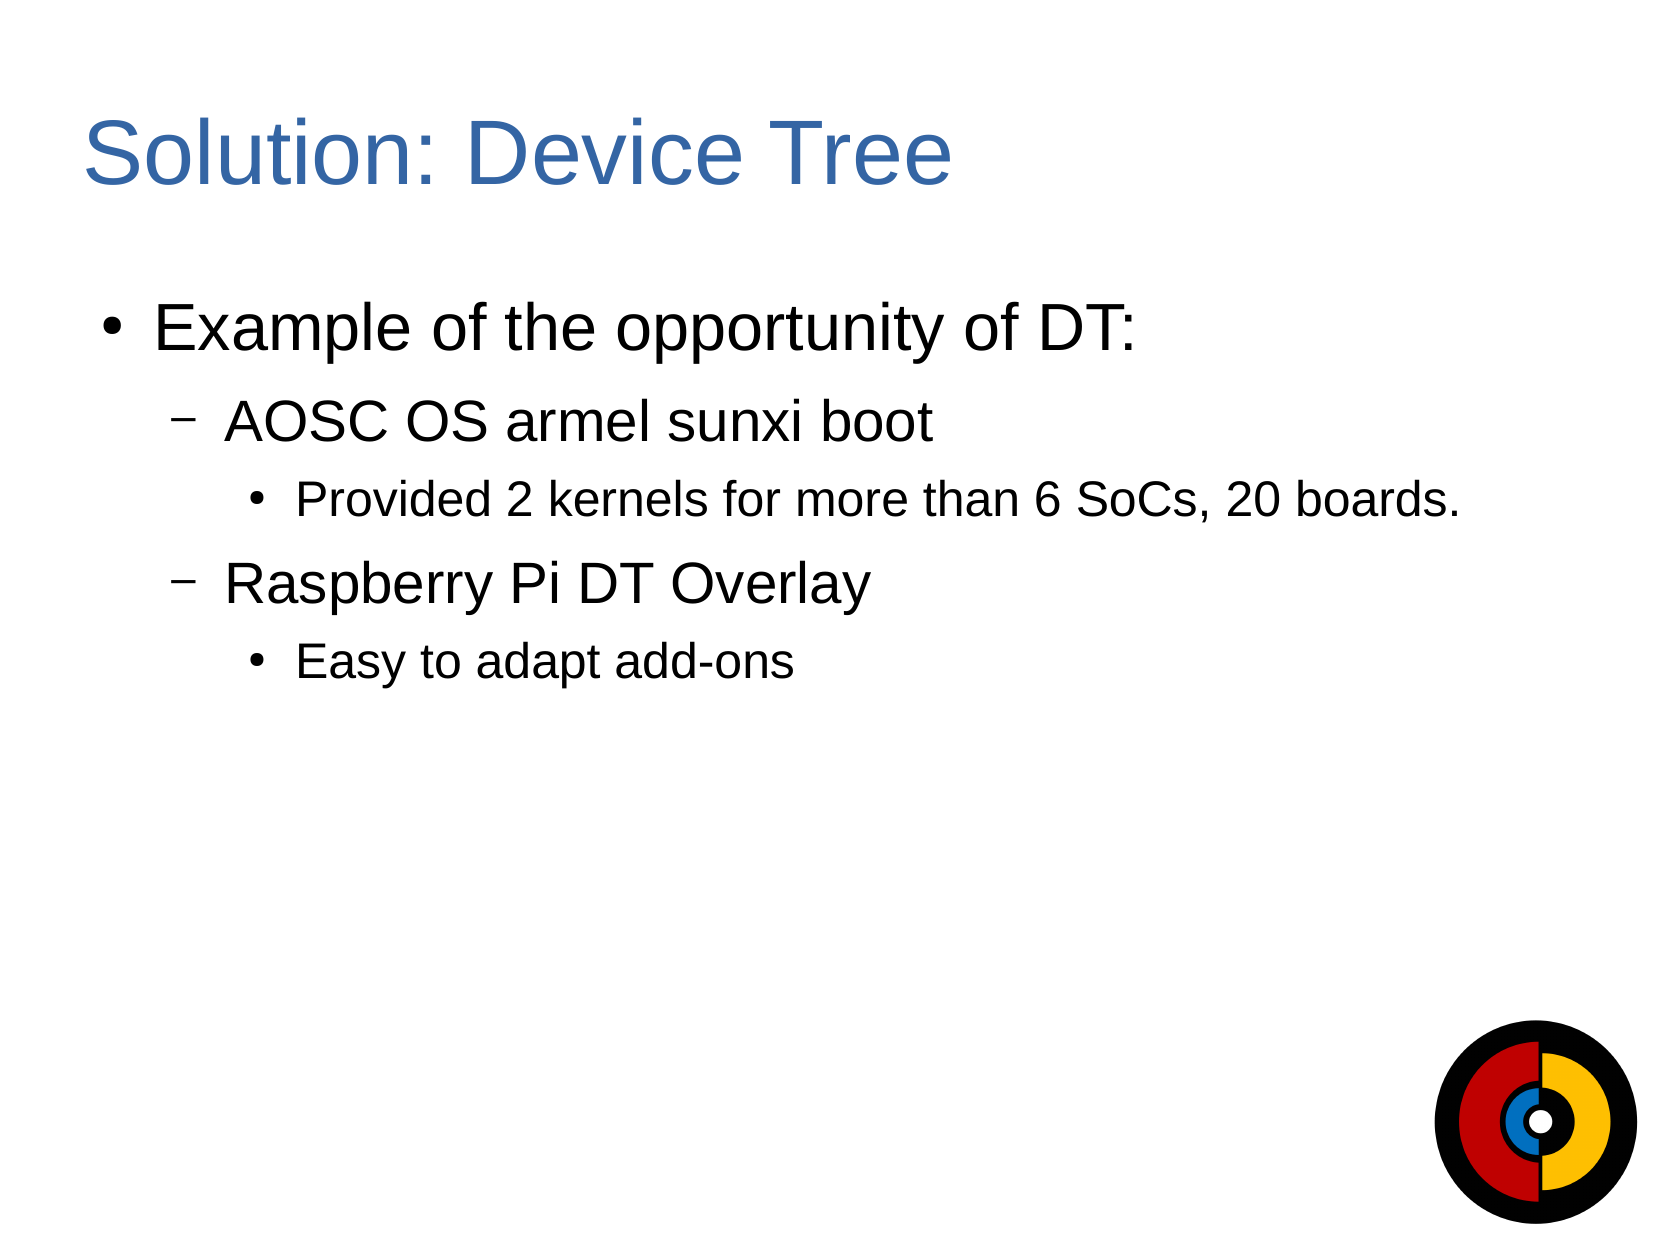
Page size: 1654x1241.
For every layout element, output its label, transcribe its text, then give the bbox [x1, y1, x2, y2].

list Example of the opportunity of DT: AOSC OS armel sunxi boot Provided 2 kernels for more than 6 SoCs, 20 boards. Raspberry Pi DT Overlay Easy to adapt add-ons [82, 290, 1571, 1010]
picture [1429, 1015, 1642, 1229]
title Solution: Device Tree [82, 49, 1571, 257]
